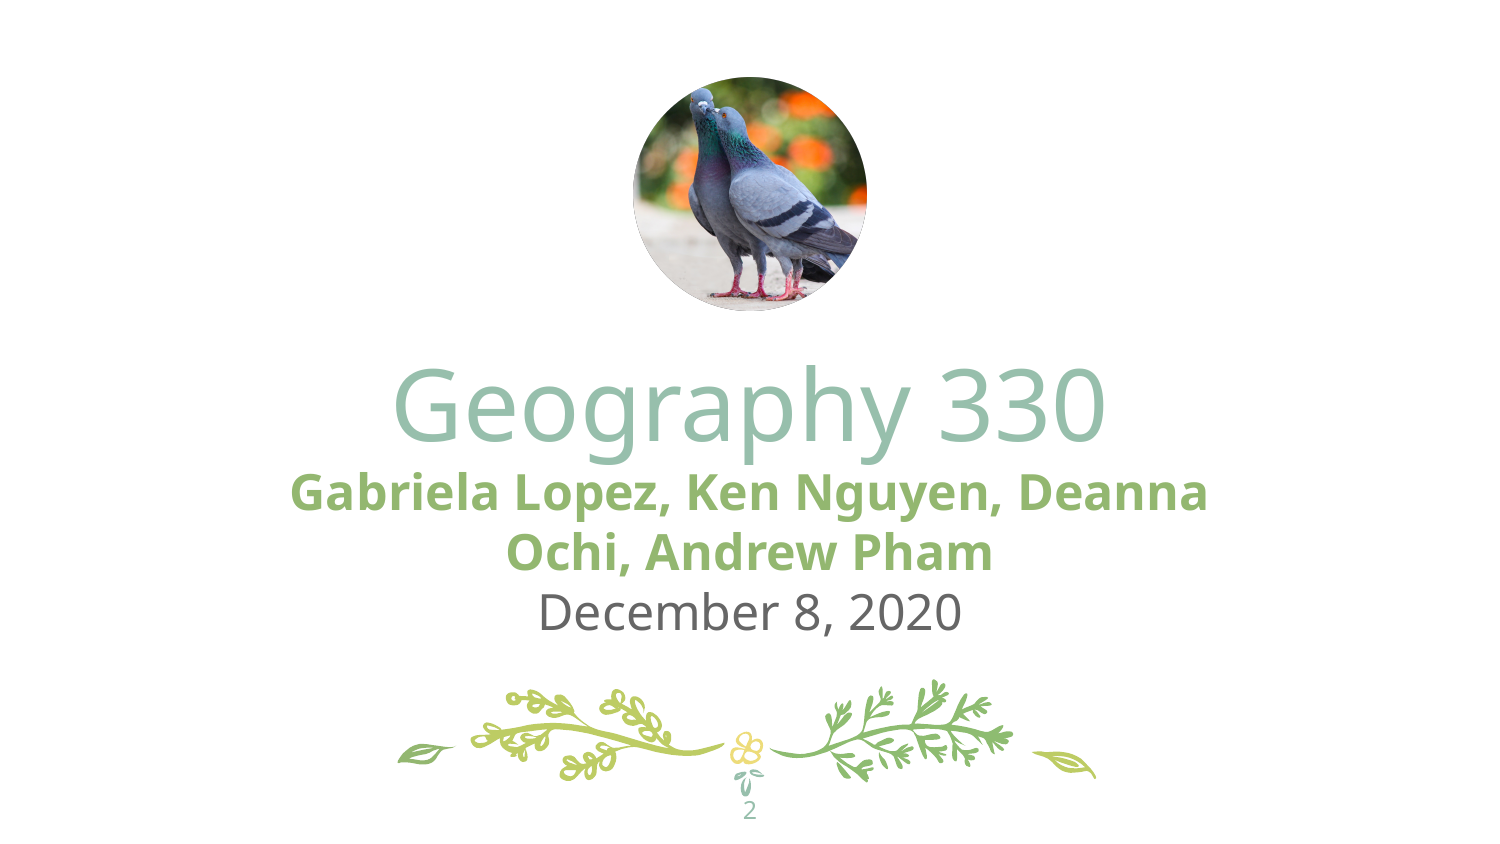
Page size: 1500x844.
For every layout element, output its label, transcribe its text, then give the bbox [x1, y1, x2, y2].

slide_number 1 [705, 779, 795, 844]
subtitle Gabriela Lopez, Ken Nguyen, Deanna Ochi, Andrew Pham December 8, 2020 [209, 445, 1291, 751]
title Geography 330 [209, 285, 1291, 445]
picture [633, 77, 867, 311]
